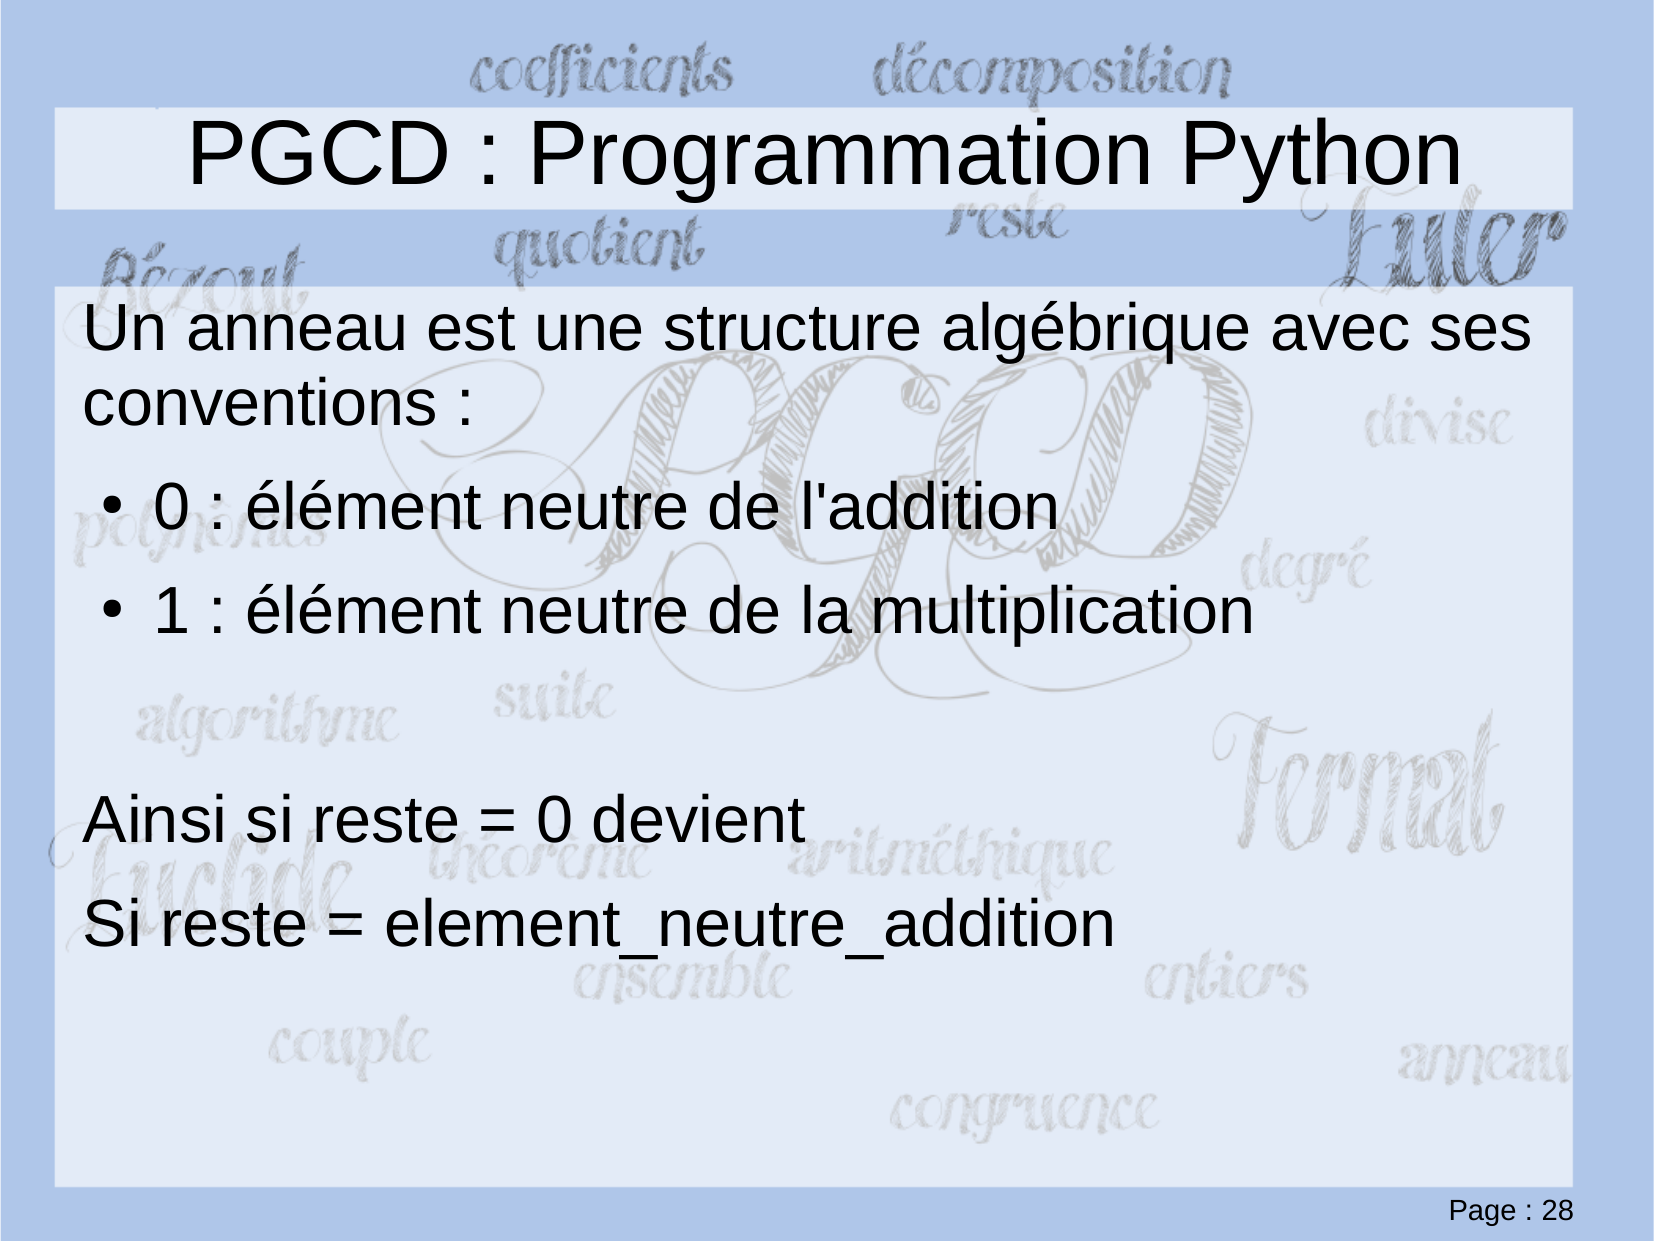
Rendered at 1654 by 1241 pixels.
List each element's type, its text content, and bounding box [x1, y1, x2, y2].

list Un anneau est une structure algébrique avec ses conventions : 0 : élément neutre de l'addition 1 : élément neutre de la multiplication Ainsi si reste = 0 devient Si reste = element_neutre_addition [82, 290, 1571, 1010]
title PGCD : Programmation Python [82, 49, 1571, 257]
picture [0, 0, 1654, 1241]
